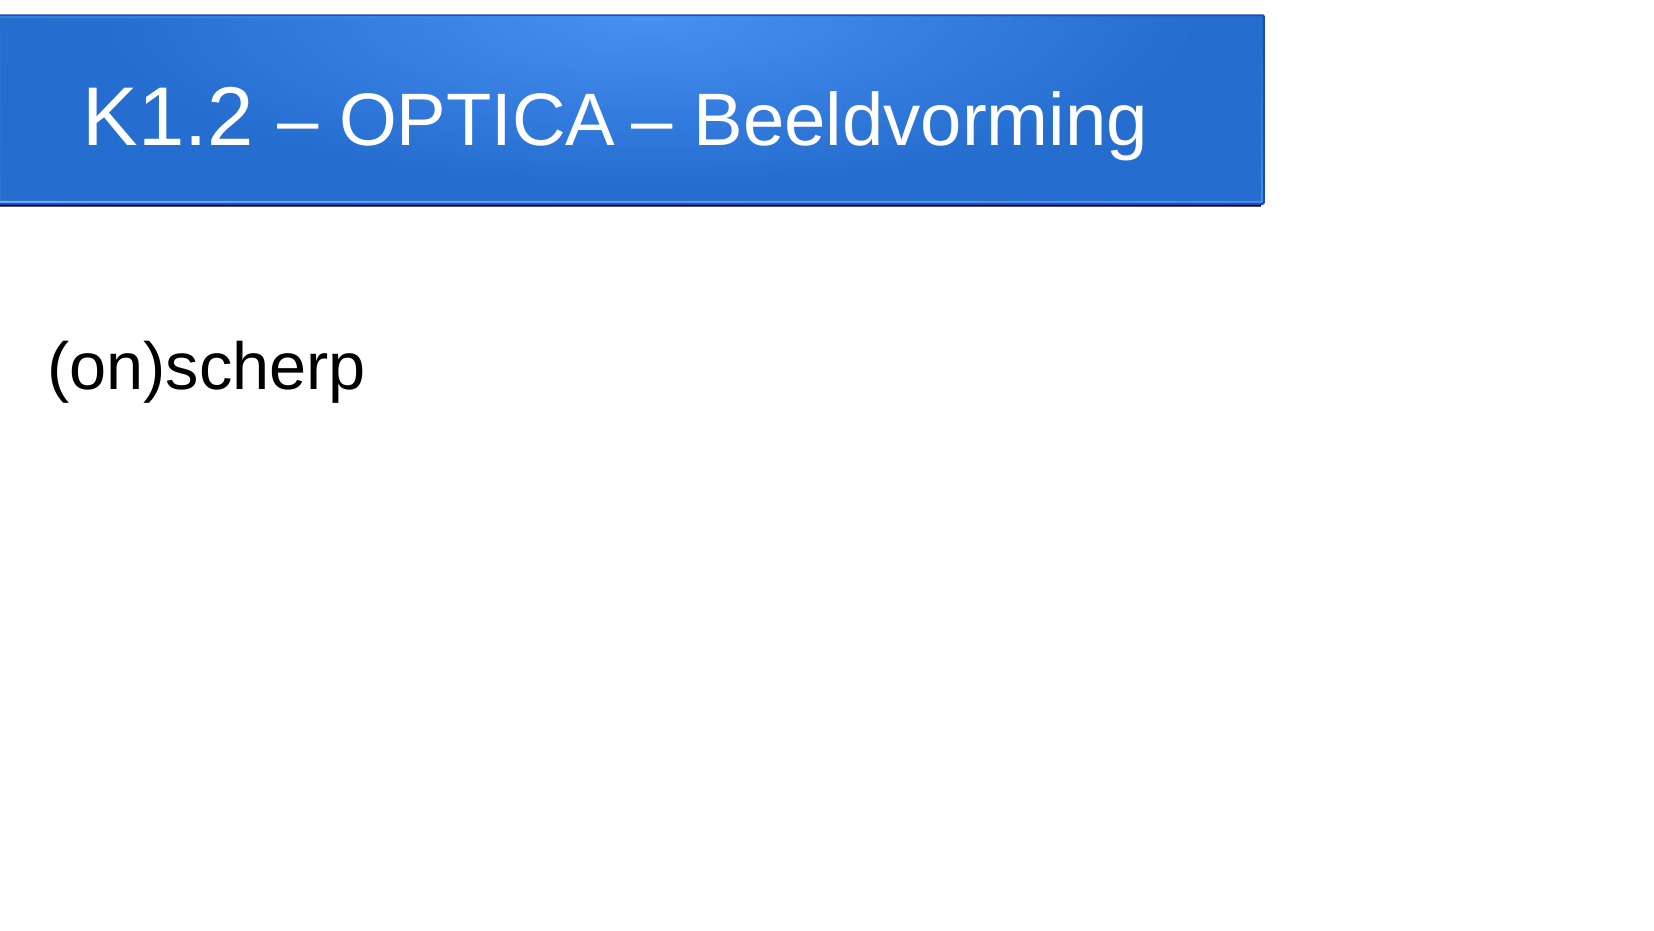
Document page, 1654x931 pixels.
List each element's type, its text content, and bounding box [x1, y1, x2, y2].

title K1.2 – OPTICA – Beeldvorming [82, 35, 1235, 189]
subtitle pagina 10 – keuzedeel K1 (on)scherp – figuur 17A/17B [47, 236, 1607, 922]
